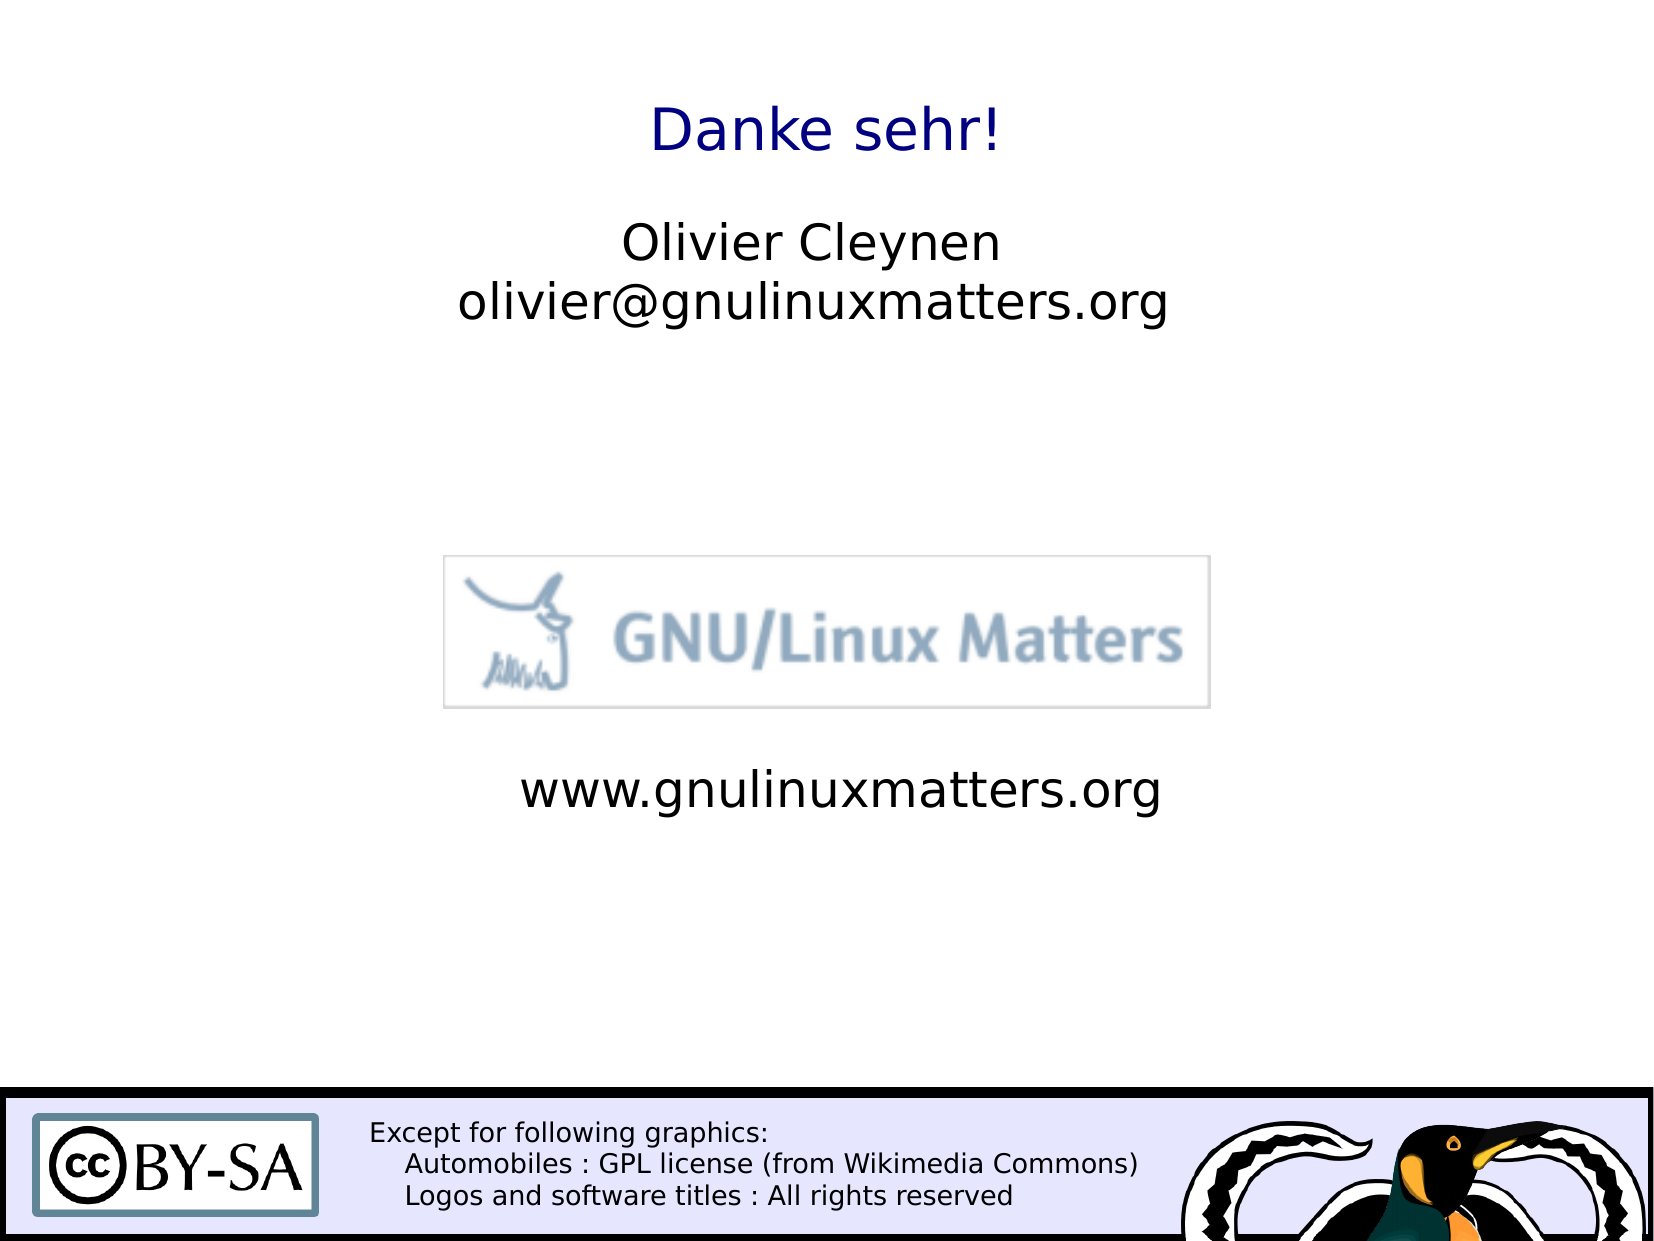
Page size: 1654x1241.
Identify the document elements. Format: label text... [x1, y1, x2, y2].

text_box [0, 1092, 1654, 1241]
text_box Except for following graphics: Automobiles : GPL license (from Wikimedia Commons) Logos and software titles : All rights reserved [354, 1110, 1536, 1229]
picture [1181, 1121, 1646, 1241]
picture [443, 555, 1211, 709]
text_box Olivier Cleynen [531, 206, 1093, 280]
text_box Danke sehr! [0, 88, 1654, 172]
picture [32, 1113, 319, 1217]
text_box www.gnulinuxmatters.org [472, 753, 1211, 827]
text_box olivier@gnulinuxmatters.org [442, 265, 1211, 339]
